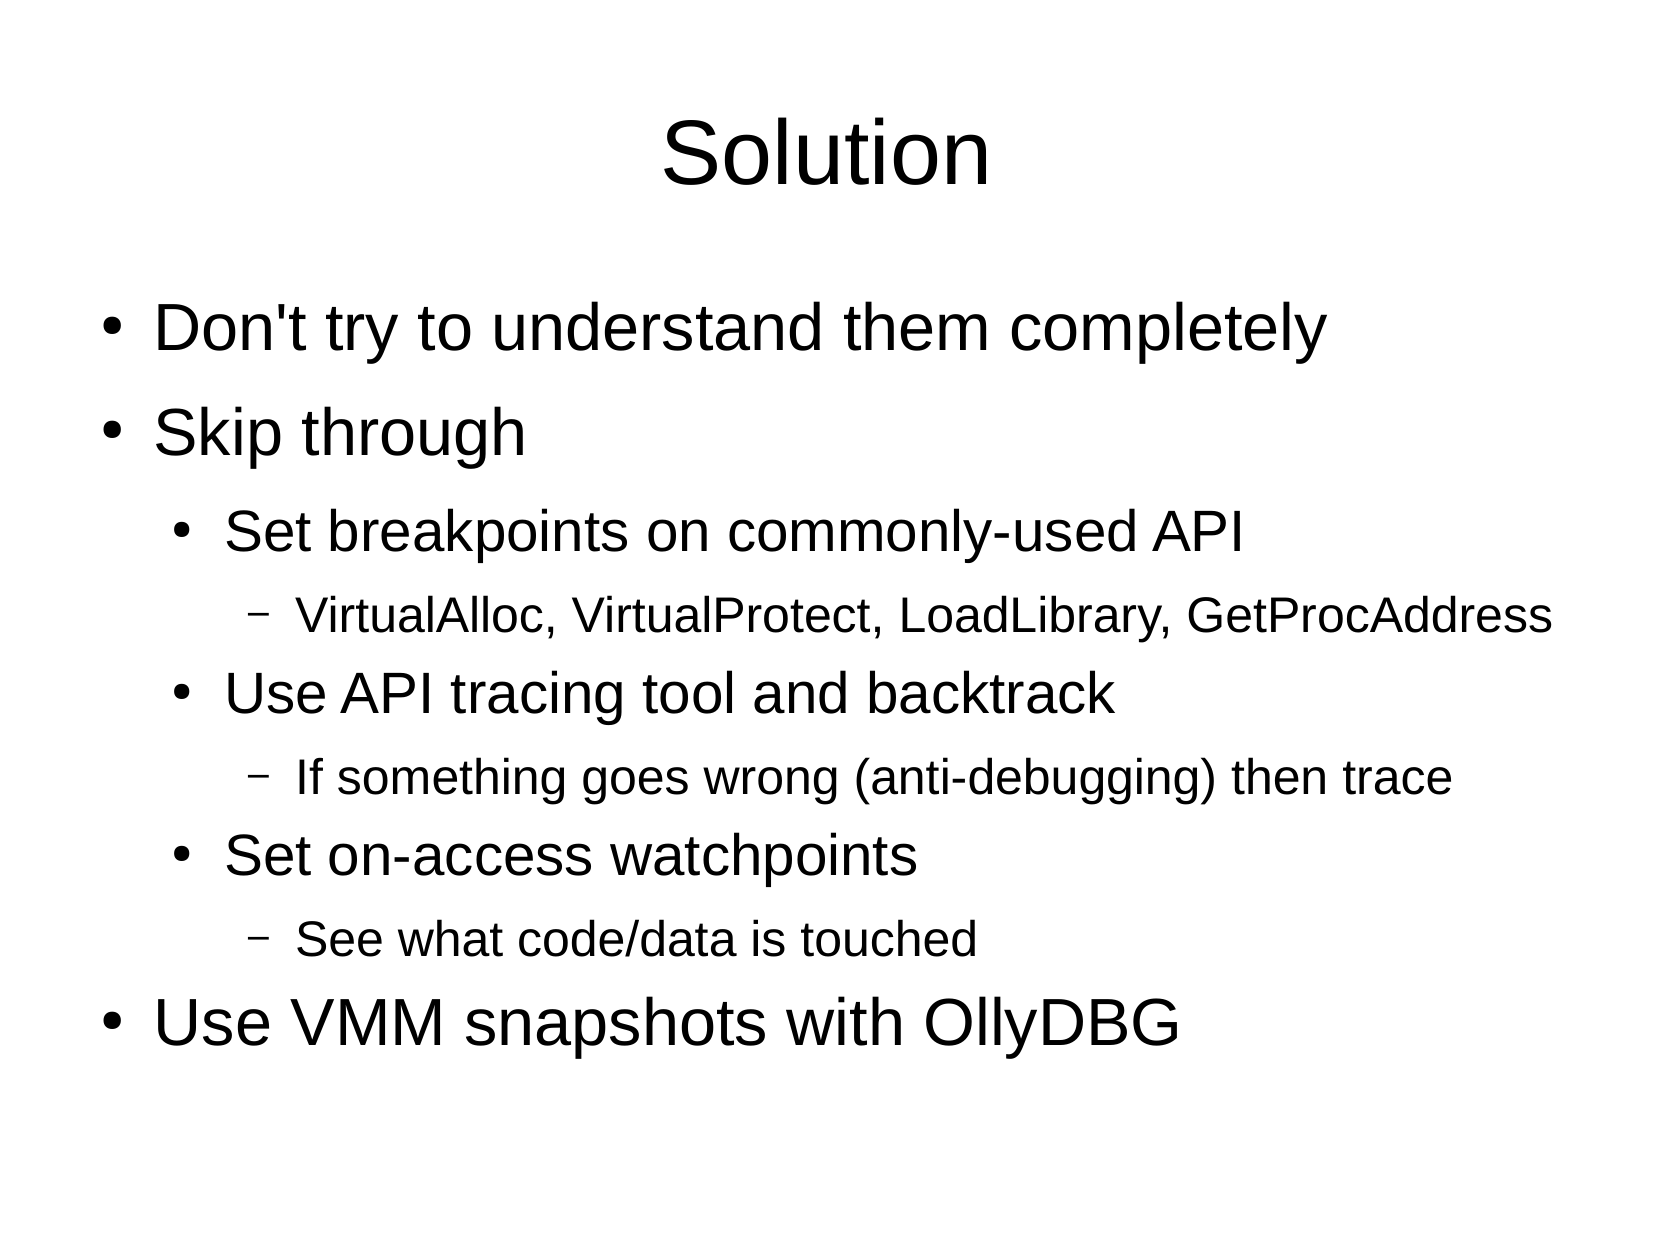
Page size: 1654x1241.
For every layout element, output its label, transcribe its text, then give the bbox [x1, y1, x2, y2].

list Don't try to understand them completely Skip through Set breakpoints on commonly-used API VirtualAlloc, VirtualProtect, LoadLibrary, GetProcAddress Use API tracing tool and backtrack If something goes wrong (anti-debugging) then trace Set on-access watchpoints See what code/data is touched Use VMM snapshots with OllyDBG [82, 290, 1571, 1109]
title Solution [82, 49, 1571, 257]
